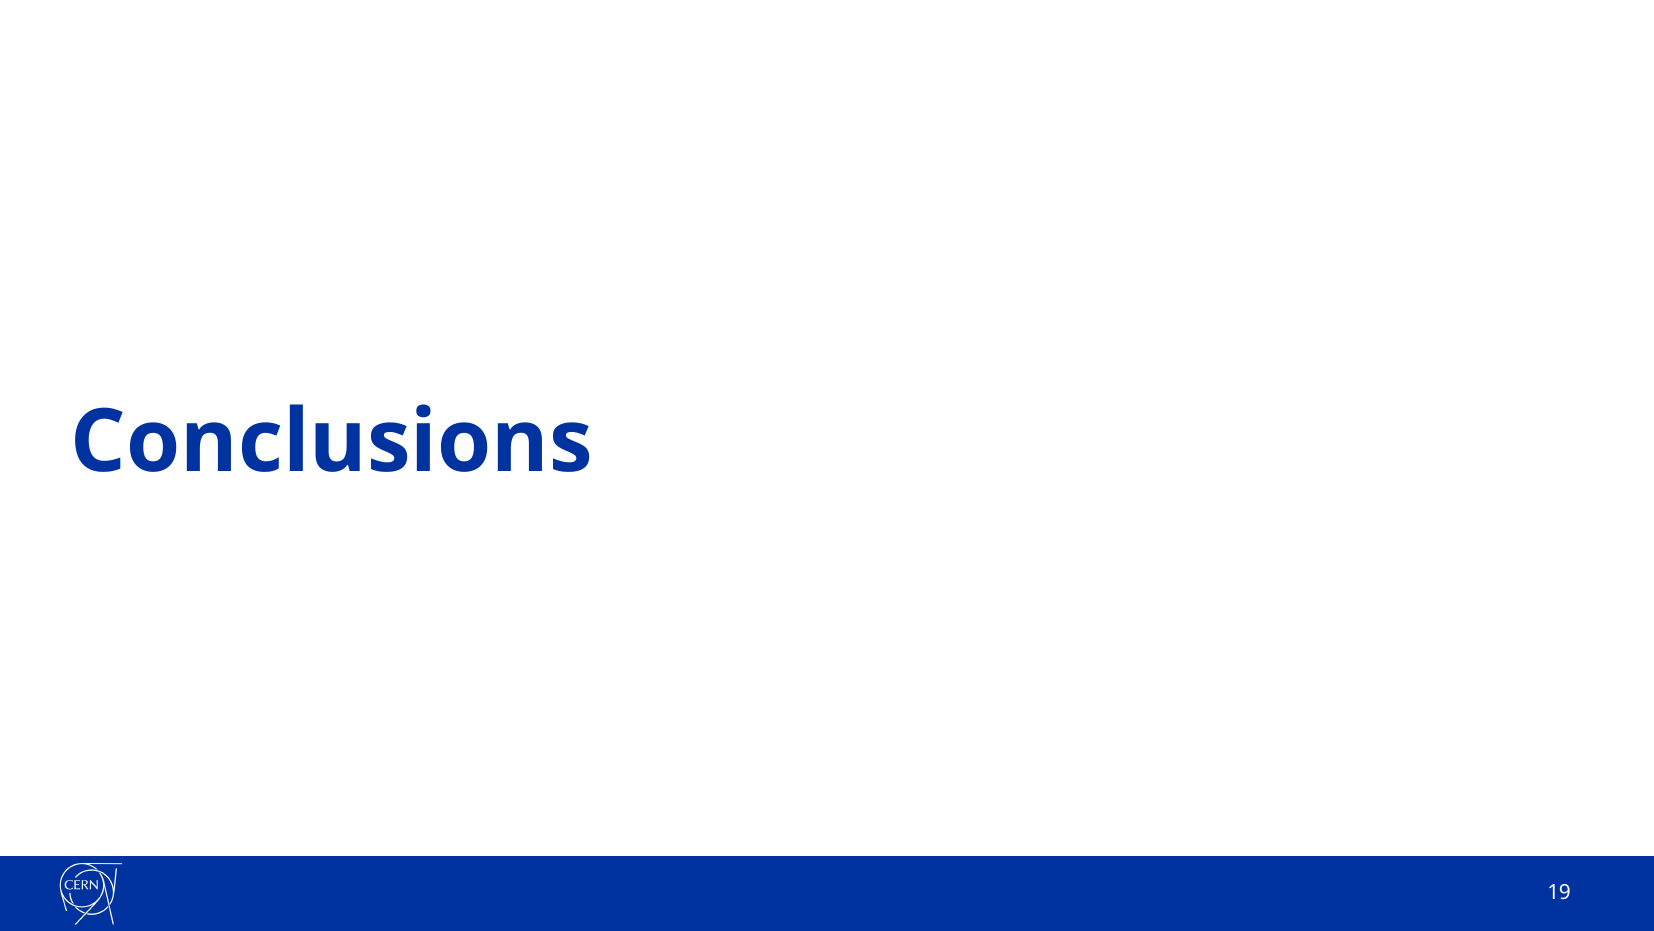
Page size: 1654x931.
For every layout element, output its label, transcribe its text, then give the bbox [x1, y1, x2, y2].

title Conclusions [70, 377, 1559, 489]
picture [56, 859, 127, 928]
